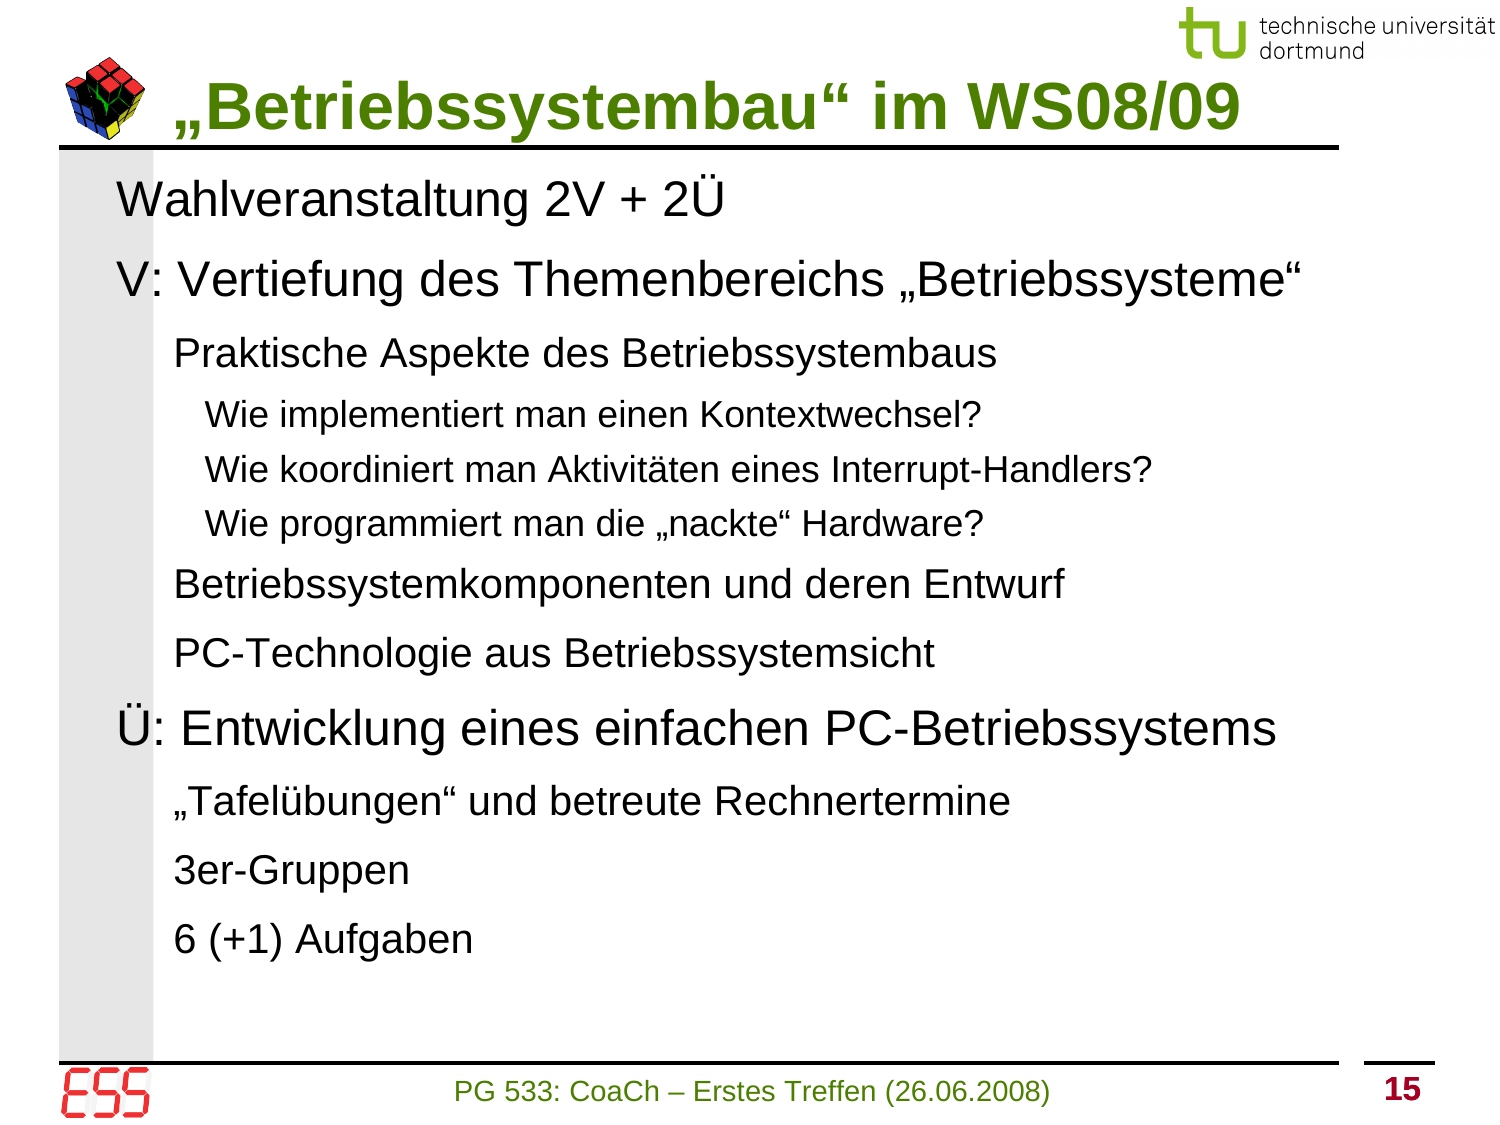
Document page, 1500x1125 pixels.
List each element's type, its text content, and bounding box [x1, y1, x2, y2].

picture [65, 57, 145, 140]
title „Betriebssystembau“ im WS08/09 [171, 49, 1410, 159]
list Wahlveranstaltung 2V + 2Ü V: Vertiefung des Themenbereichs „Betriebssysteme“ Praktische Aspekte des Betriebssystembaus Wie implementiert man einen Kontextwechsel? Wie koordiniert man Aktivitäten eines Interrupt-Handlers? Wie programmiert man die „nackte“ Hardware? Betriebssystemkomponenten und deren Entwurf PC-Technologie aus Betriebssystemsicht Ü: Entwicklung eines einfachen PC-Betriebssystems „Tafelübungen“ und betreute Rechnertermine 3er-Gruppen 6 (+1) Aufgaben [116, 171, 1474, 1064]
picture [1179, 7, 1495, 59]
picture [61, 1067, 152, 1118]
